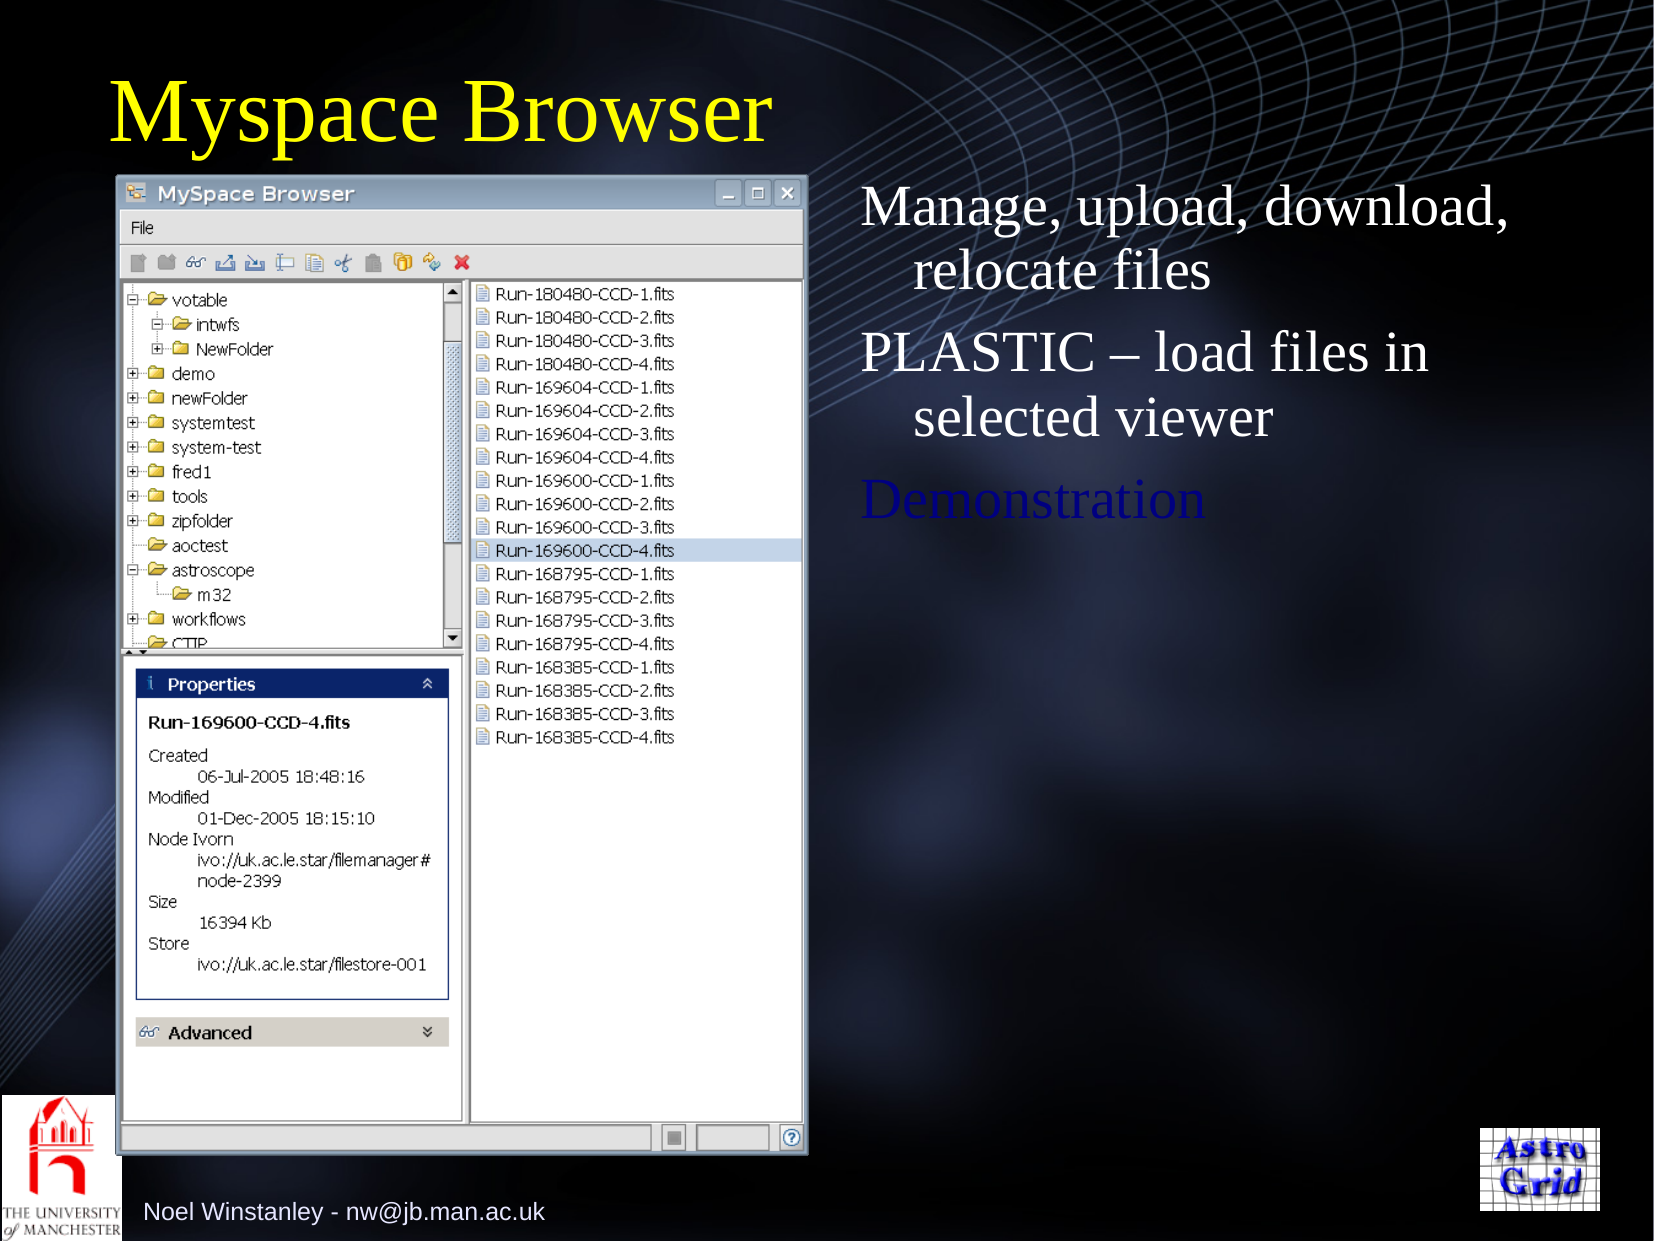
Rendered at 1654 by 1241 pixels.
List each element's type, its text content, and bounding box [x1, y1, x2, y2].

picture [0, 0, 1654, 1241]
list Manage, upload, download, relocate files PLASTIC – load files in selected viewer Demonstration [842, 172, 1536, 1157]
title Myspace Browser [108, 26, 1534, 196]
